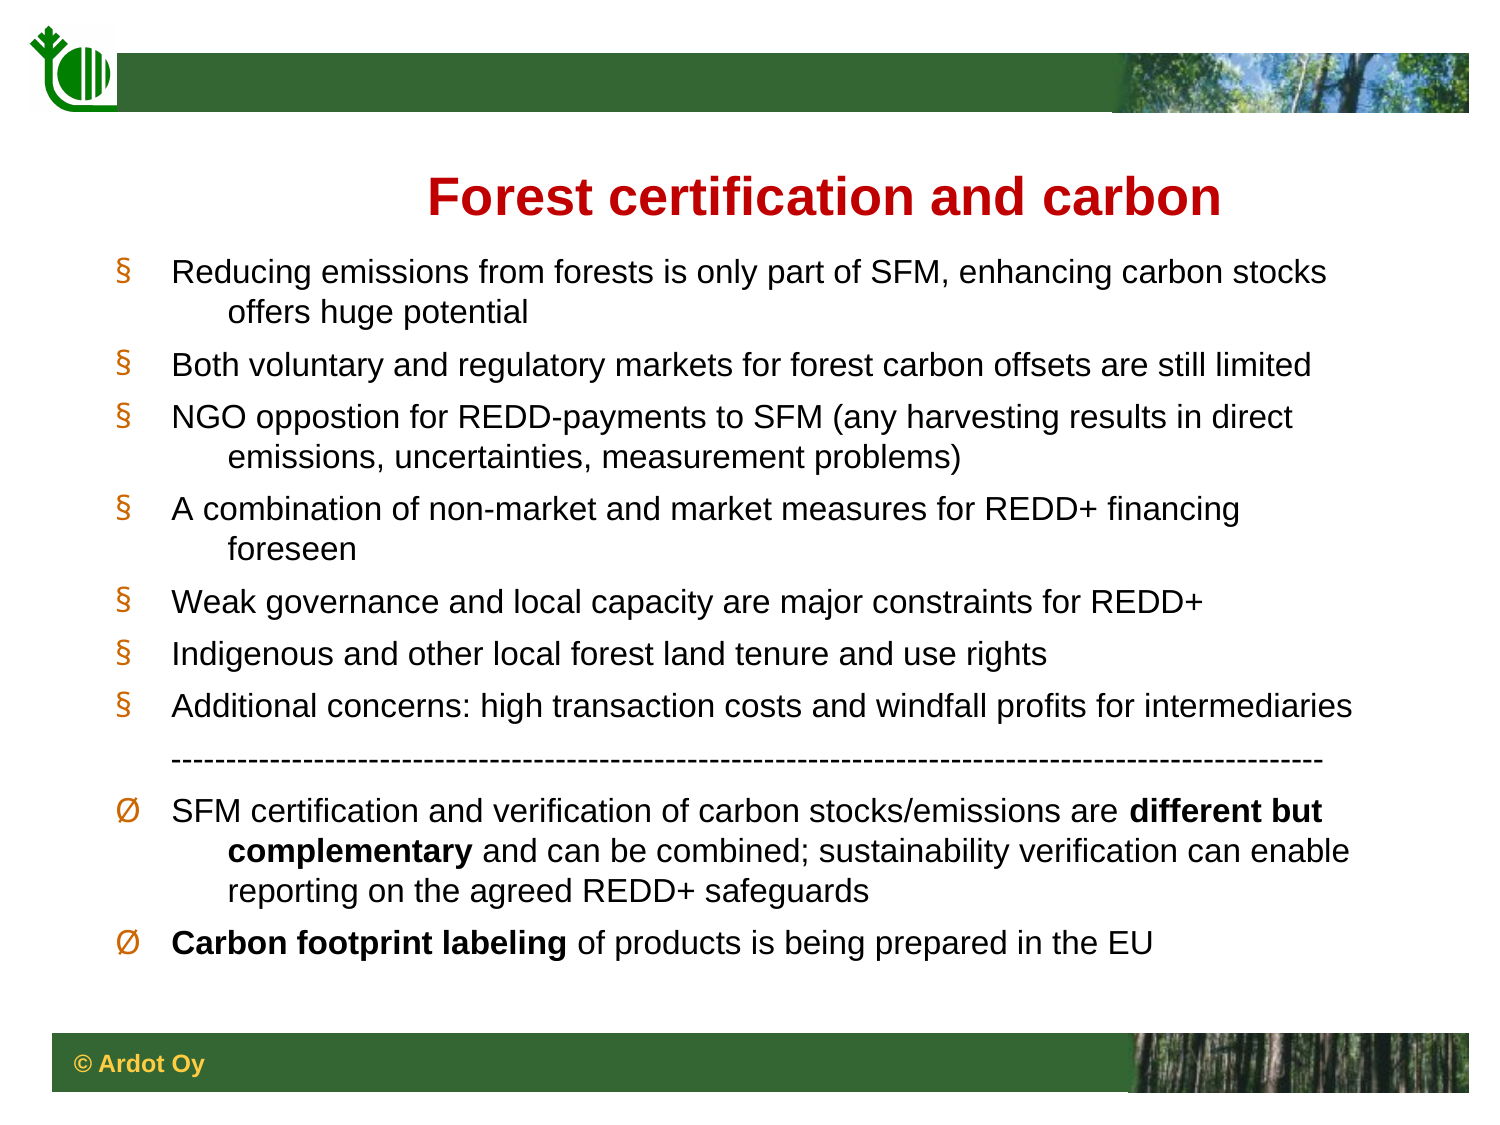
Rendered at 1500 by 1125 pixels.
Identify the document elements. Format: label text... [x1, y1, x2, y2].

title Forest certification and carbon [239, 137, 1413, 250]
list Reducing emissions from forests is only part of SFM, enhancing carbon stocks offers huge potential Both voluntary and regulatory markets for forest carbon offsets are still limited NGO oppostion for REDD-payments to SFM (any harvesting results in direct emissions, uncertainties, measurement problems) A combination of non-market and market measures for REDD+ financing foreseen Weak governance and local capacity are major constraints for REDD+ Indigenous and other local forest land tenure and use rights Additional concerns: high transaction costs and windfall profits for intermediaries --------------------------------------------------------------------------------------------------------- SFM certification and verification of carbon stocks/emissions are different but complementary and can be combined; sustainability verification can enable reporting on the agreed REDD+ safeguards Carbon footprint labeling of products is being prepared in the EU [100, 243, 1375, 988]
